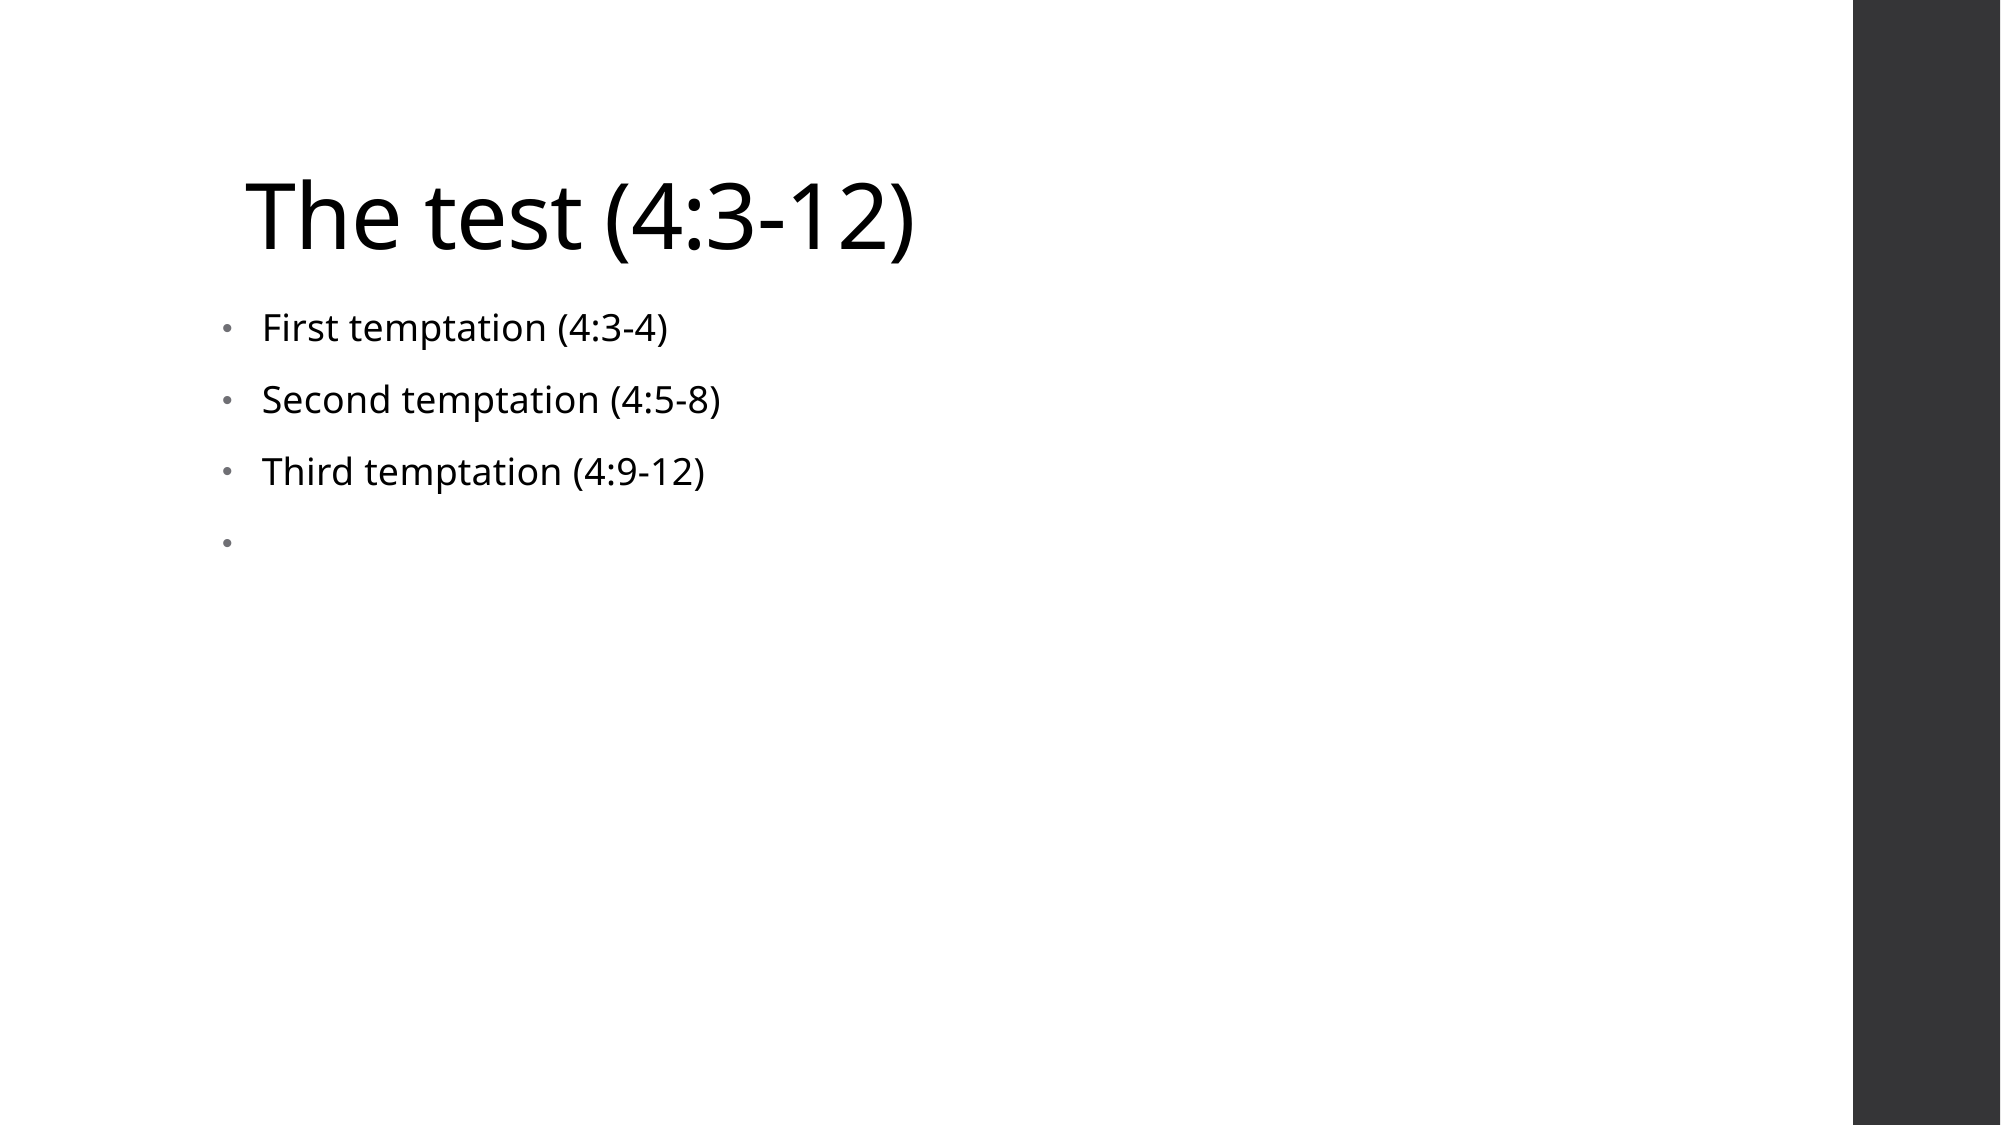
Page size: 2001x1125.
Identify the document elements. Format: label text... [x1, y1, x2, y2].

title The test (4:3-12) [206, 60, 1797, 278]
list First temptation (4:3-4) Second temptation (4:5-8) Third temptation (4:9-12) [206, 299, 1617, 1014]
